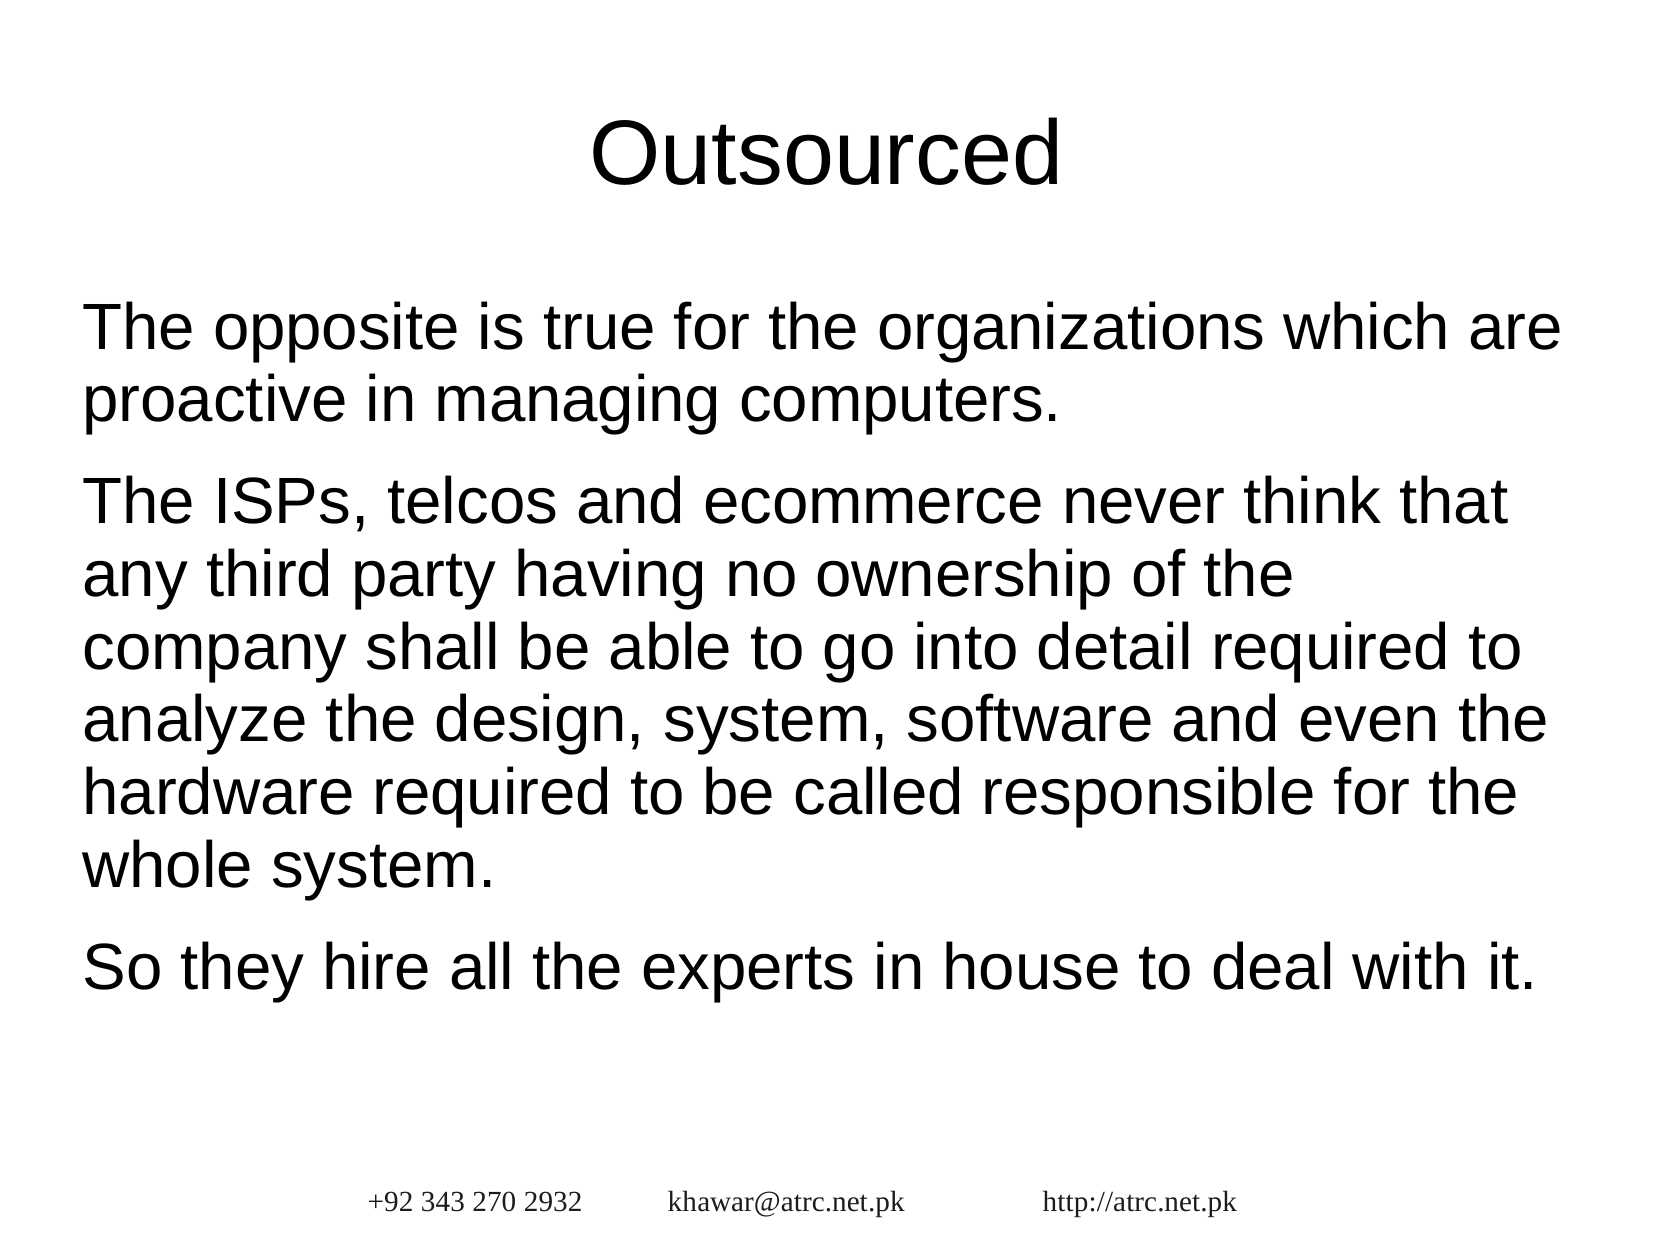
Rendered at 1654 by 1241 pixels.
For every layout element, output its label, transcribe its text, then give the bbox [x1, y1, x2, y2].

title Outsourced [82, 49, 1571, 257]
list The opposite is true for the organizations which are proactive in managing computers. The ISPs, telcos and ecommerce never think that any third party having no ownership of the company shall be able to go into detail required to analyze the design, system, software and even the hardware required to be called responsible for the whole system. So they hire all the experts in house to deal with it. [82, 290, 1571, 1010]
